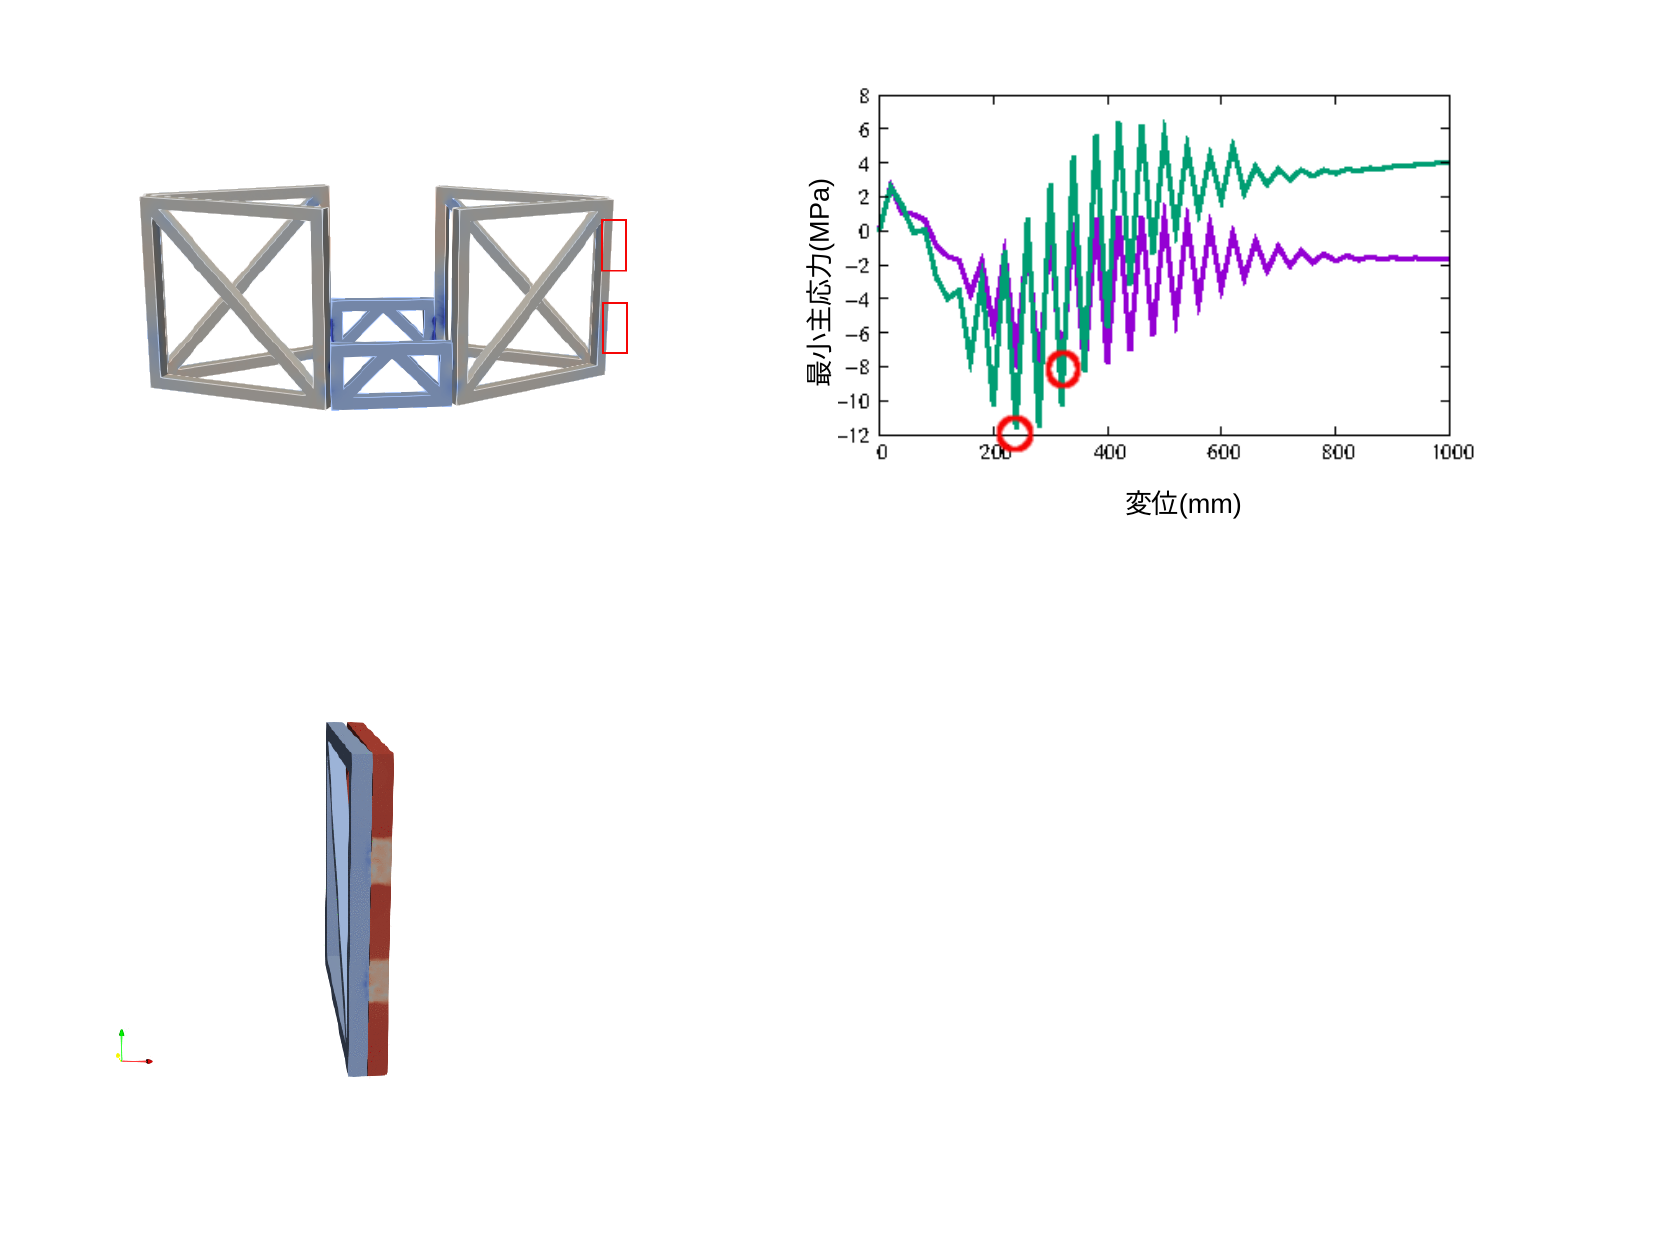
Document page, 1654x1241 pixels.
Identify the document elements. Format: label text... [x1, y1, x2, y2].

picture [82, 129, 697, 485]
text_box 変位(mm) [1110, 474, 1267, 520]
text_box 最小主応力(MPa) [789, 129, 839, 403]
picture [60, 637, 709, 1123]
picture [838, 87, 1477, 461]
